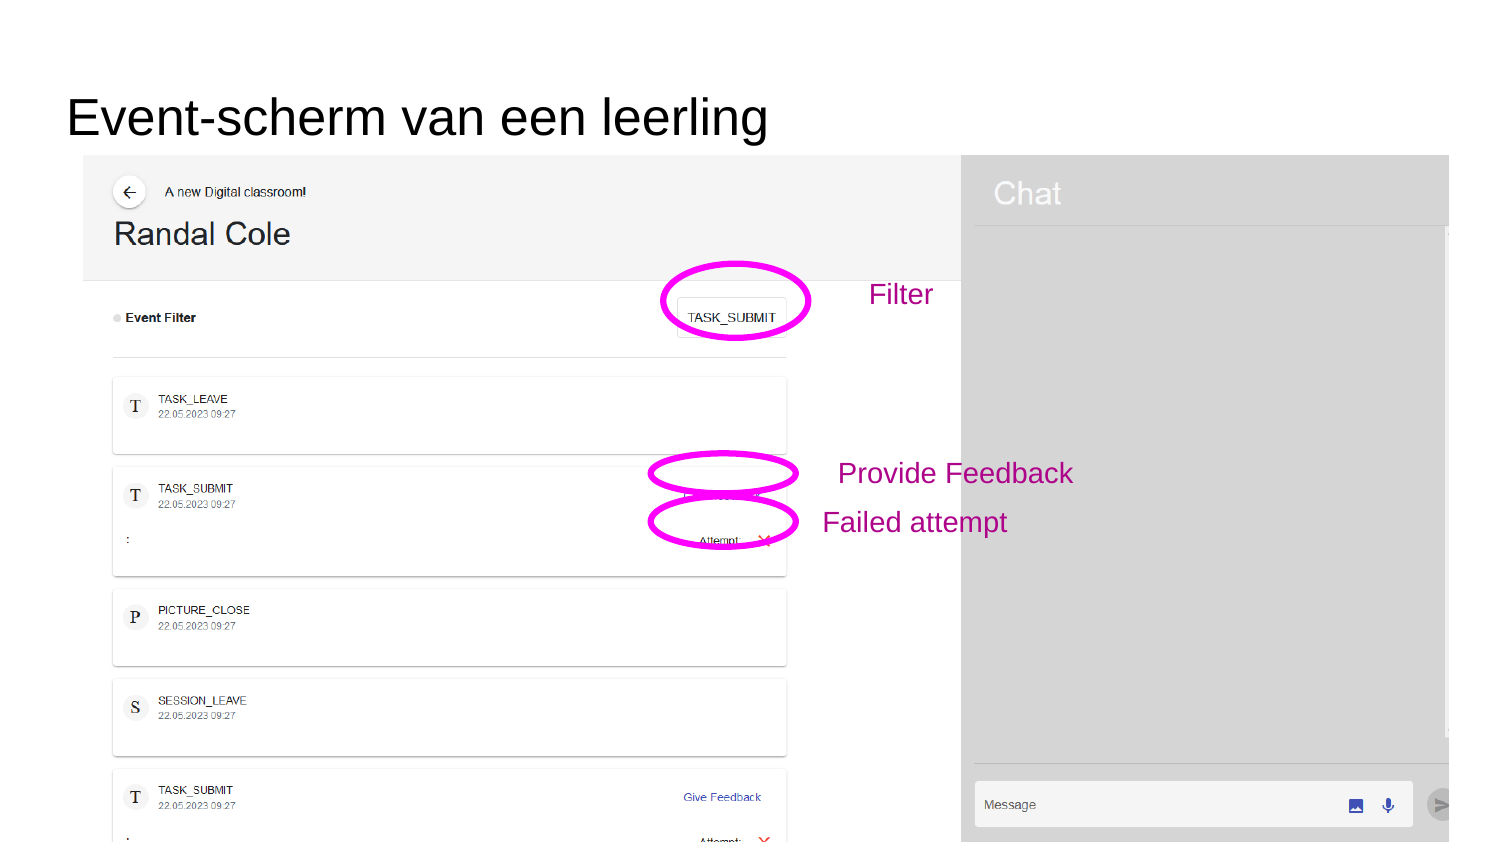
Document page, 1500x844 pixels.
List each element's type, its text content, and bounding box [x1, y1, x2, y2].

title Event-scherm van een leerling [51, 72, 1449, 167]
text_box Failed attempt [807, 496, 1039, 547]
text_box Provide Feedback [822, 446, 1100, 498]
picture [83, 155, 1449, 842]
text_box Filter [853, 267, 982, 319]
